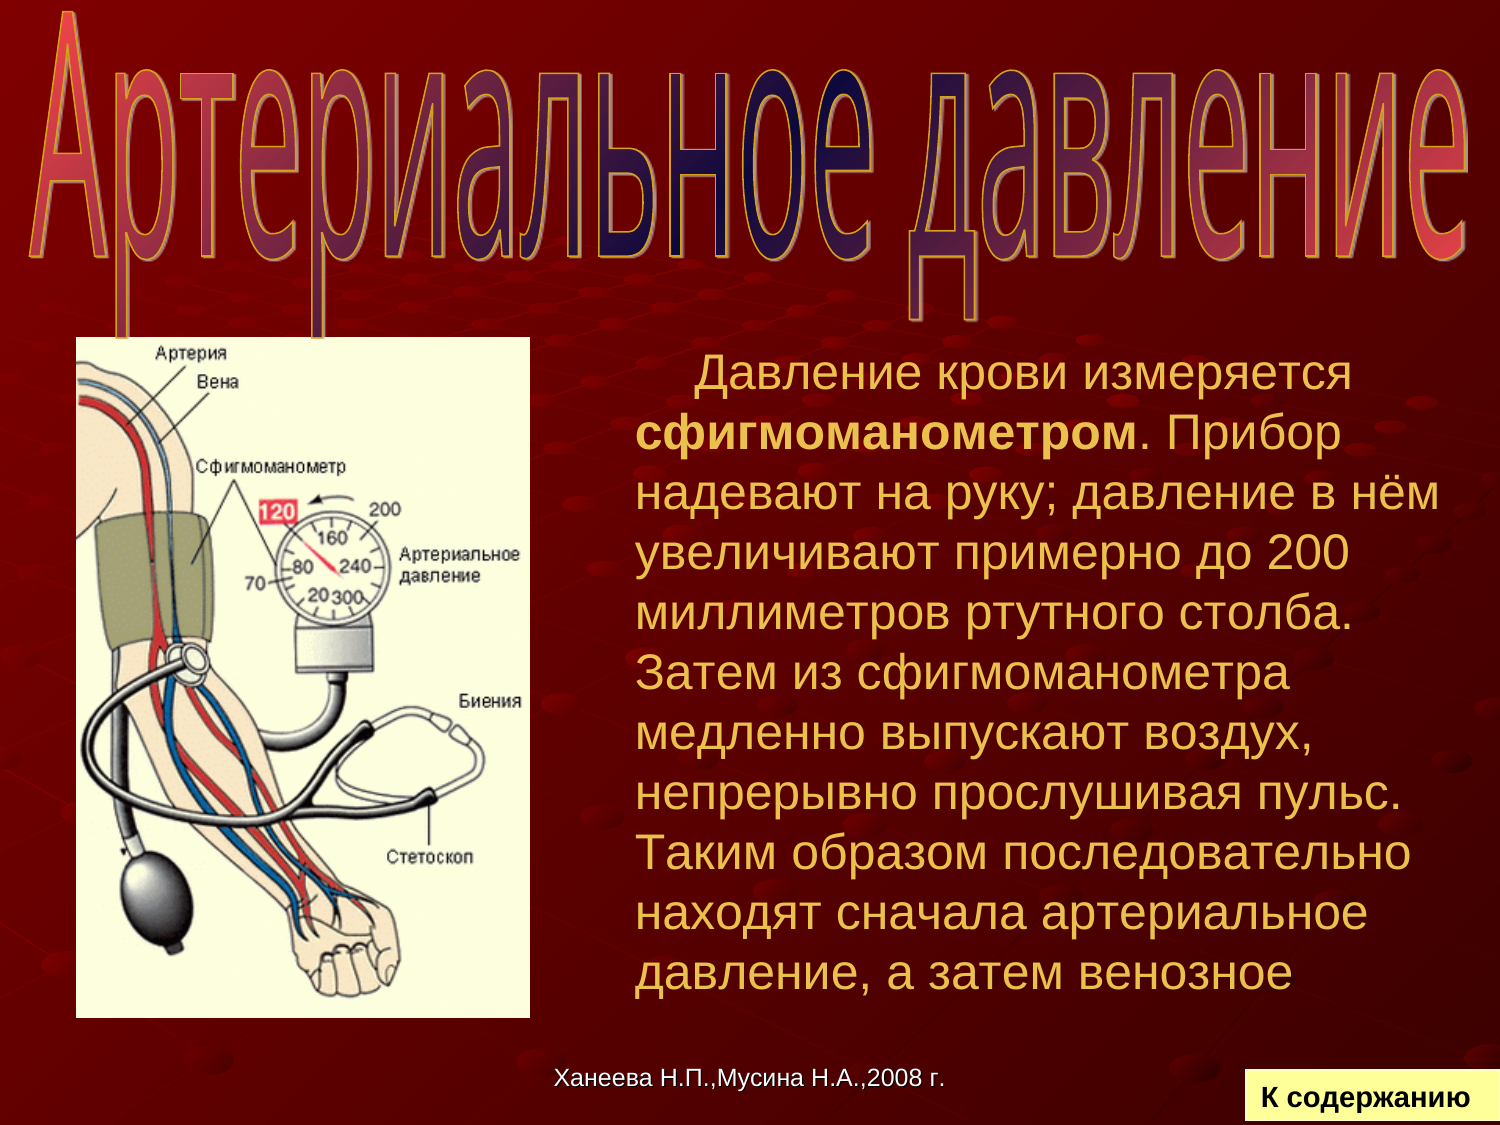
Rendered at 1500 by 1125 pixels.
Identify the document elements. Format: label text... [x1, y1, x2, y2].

text_box Артериальное давление [815, 69, 871, 260]
text_box Артериальное давление [385, 73, 443, 257]
text_box Артериальное давление [742, 69, 803, 260]
text_box Артериальное давление [909, 73, 975, 320]
text_box Артериальное давление [457, 70, 510, 260]
text_box Давление крови измеряется сфигмоманометром. Прибор надевают на руку; давление в нём увеличивают примерно до 200 миллиметров ртутного столба. Затем из сфигмоманометра медленно выпускают воздух, непрерывно прослушивая пульс. Таким образом последовательно находят сначала артериальное давление, а затем венозное [620, 331, 1459, 1007]
text_box Артериальное давление [240, 69, 296, 260]
text_box Артериальное давление [520, 73, 579, 259]
text_box Артериальное давление [1260, 73, 1316, 257]
text_box Артериальное давление [29, 11, 106, 257]
text_box Артериальное давление [116, 69, 173, 338]
text_box Артериальное давление [1054, 73, 1108, 257]
text_box Артериальное давление [598, 73, 654, 257]
text_box Артериальное давление [670, 73, 726, 257]
text_box К содержанию [1246, 1070, 1500, 1121]
picture [76, 337, 530, 1018]
text_box Артериальное давление [1188, 69, 1244, 260]
text_box Артериальное давление [311, 69, 369, 338]
text_box Артериальное давление [982, 70, 1035, 260]
text_box Артериальное давление [1113, 73, 1173, 259]
text_box Артериальное давление [1409, 69, 1465, 260]
text_box Артериальное давление [1336, 73, 1393, 257]
text_box Артериальное давление [180, 73, 233, 257]
